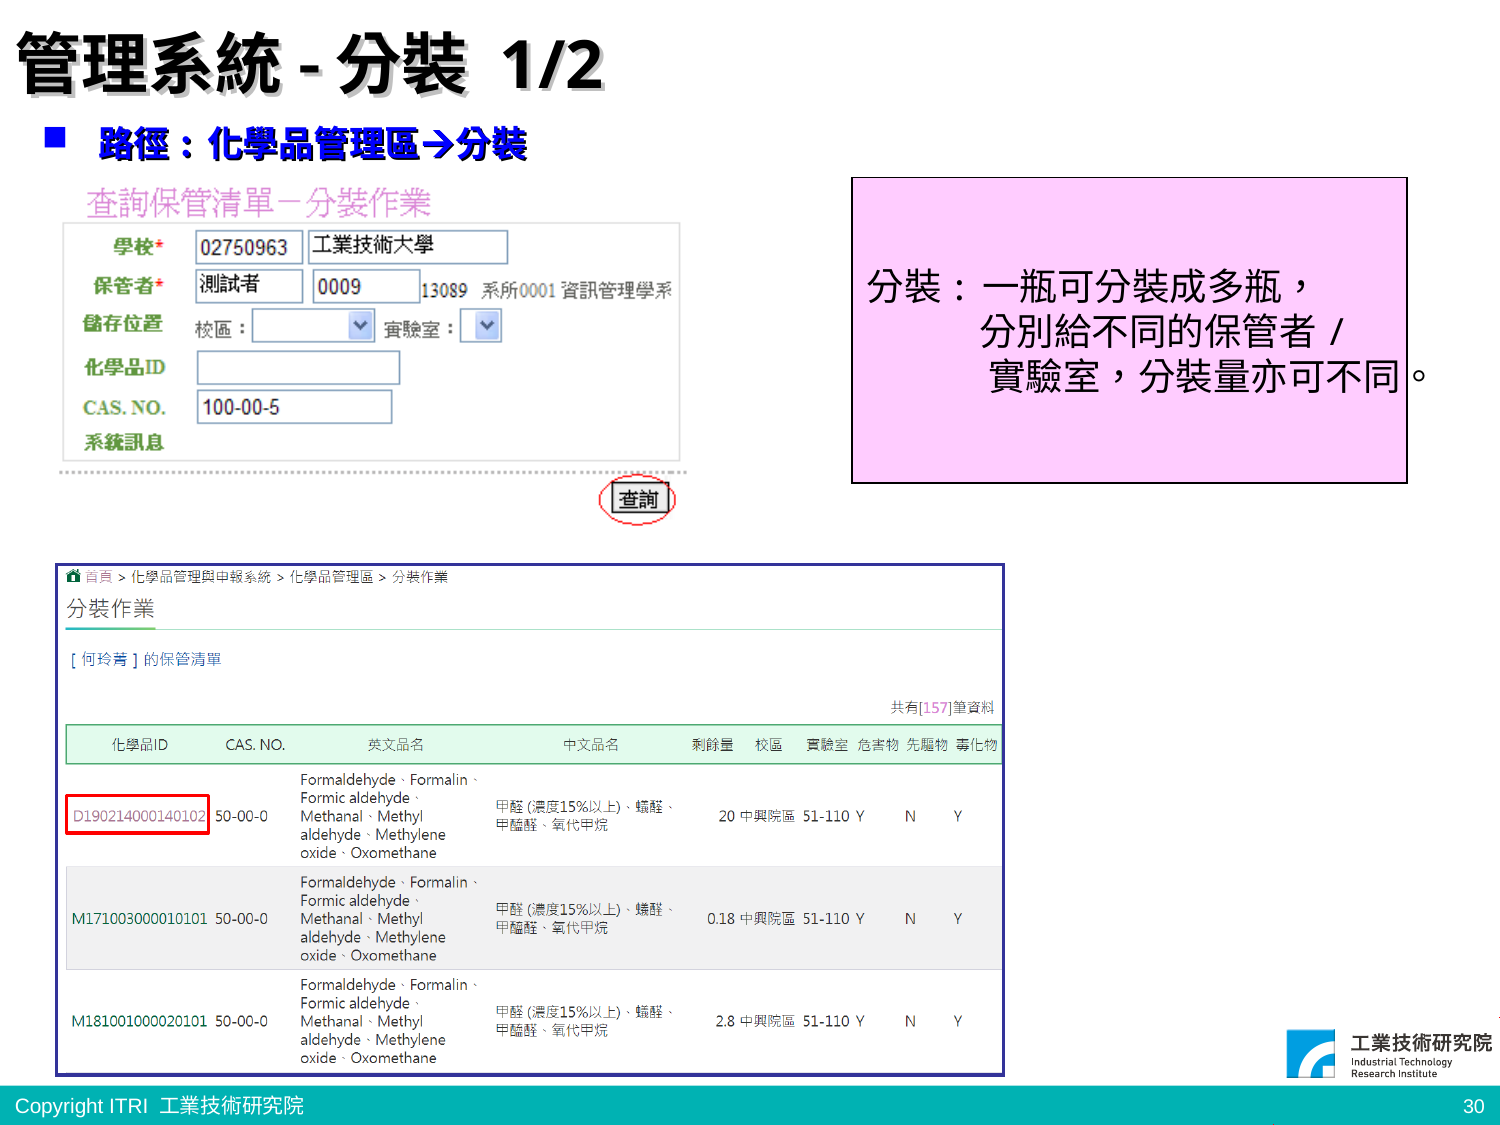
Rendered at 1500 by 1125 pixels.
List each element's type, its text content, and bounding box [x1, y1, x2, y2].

text_box <編號> [1406, 1085, 1500, 1125]
text_box 管理系統-分裝 1/2 [0, 0, 1150, 123]
text_box 分裝:一瓶可分裝成多瓶， 分別給不同的保管者/ 實驗室，分裝量亦可不同。 [851, 177, 1408, 484]
picture [58, 565, 1003, 1074]
picture [58, 174, 690, 529]
text_box 路徑:化學品管理區分裝 [27, 118, 1452, 175]
